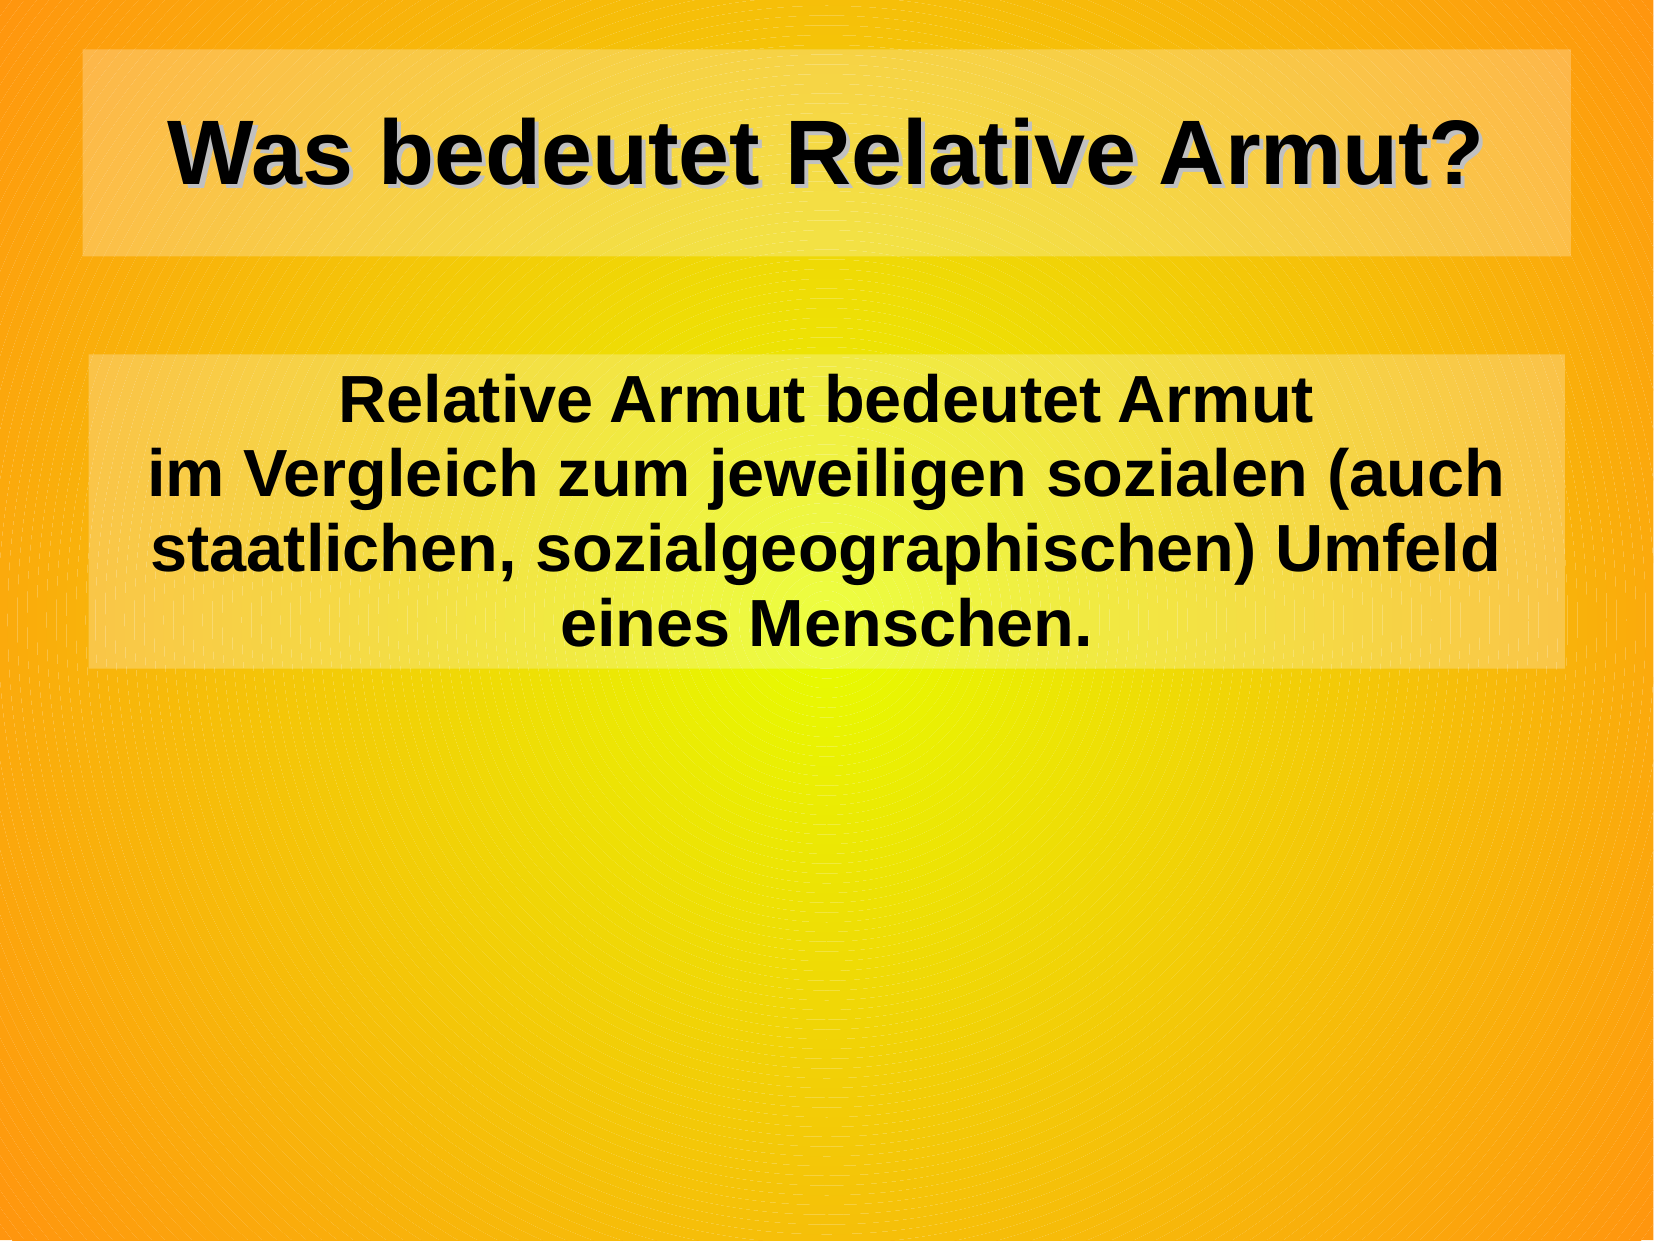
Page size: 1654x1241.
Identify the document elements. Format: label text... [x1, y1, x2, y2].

title Was bedeutet Relative Armut? [82, 49, 1571, 257]
text_box Relative Armut bedeutet Armut im Vergleich zum jeweiligen sozialen (auch staatlichen, sozialgeographischen) Umfeld eines Menschen. [88, 354, 1565, 669]
